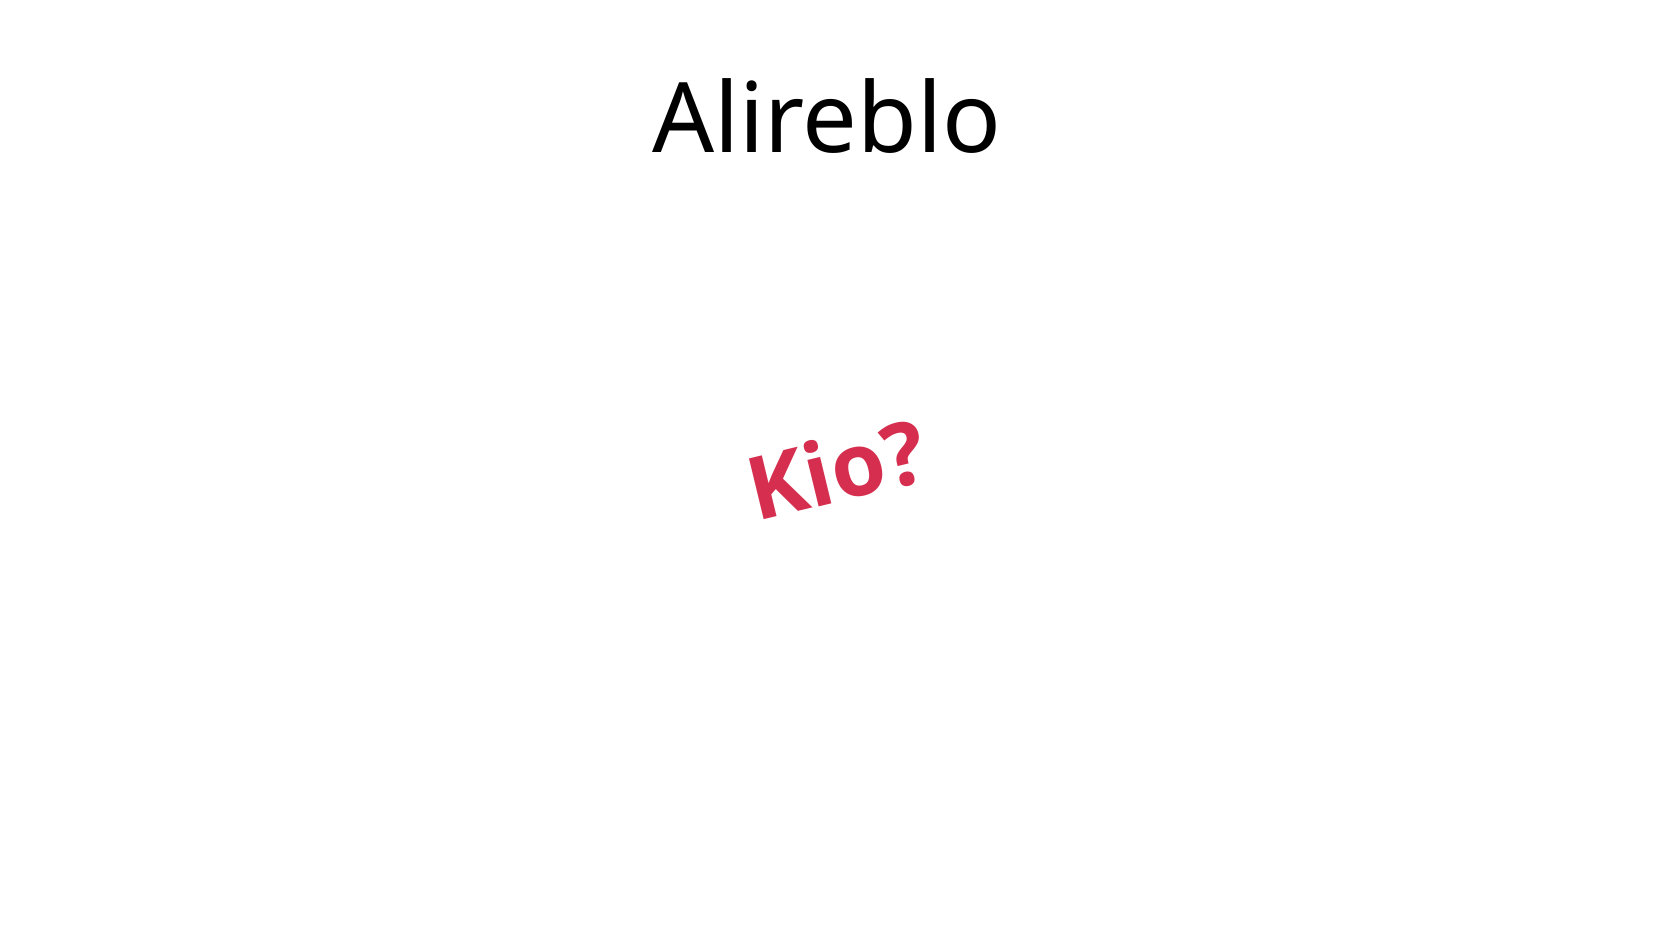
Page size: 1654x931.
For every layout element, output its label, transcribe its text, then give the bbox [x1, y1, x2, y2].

title Alireblo [82, 37, 1571, 193]
text_box Kio? [717, 381, 936, 549]
